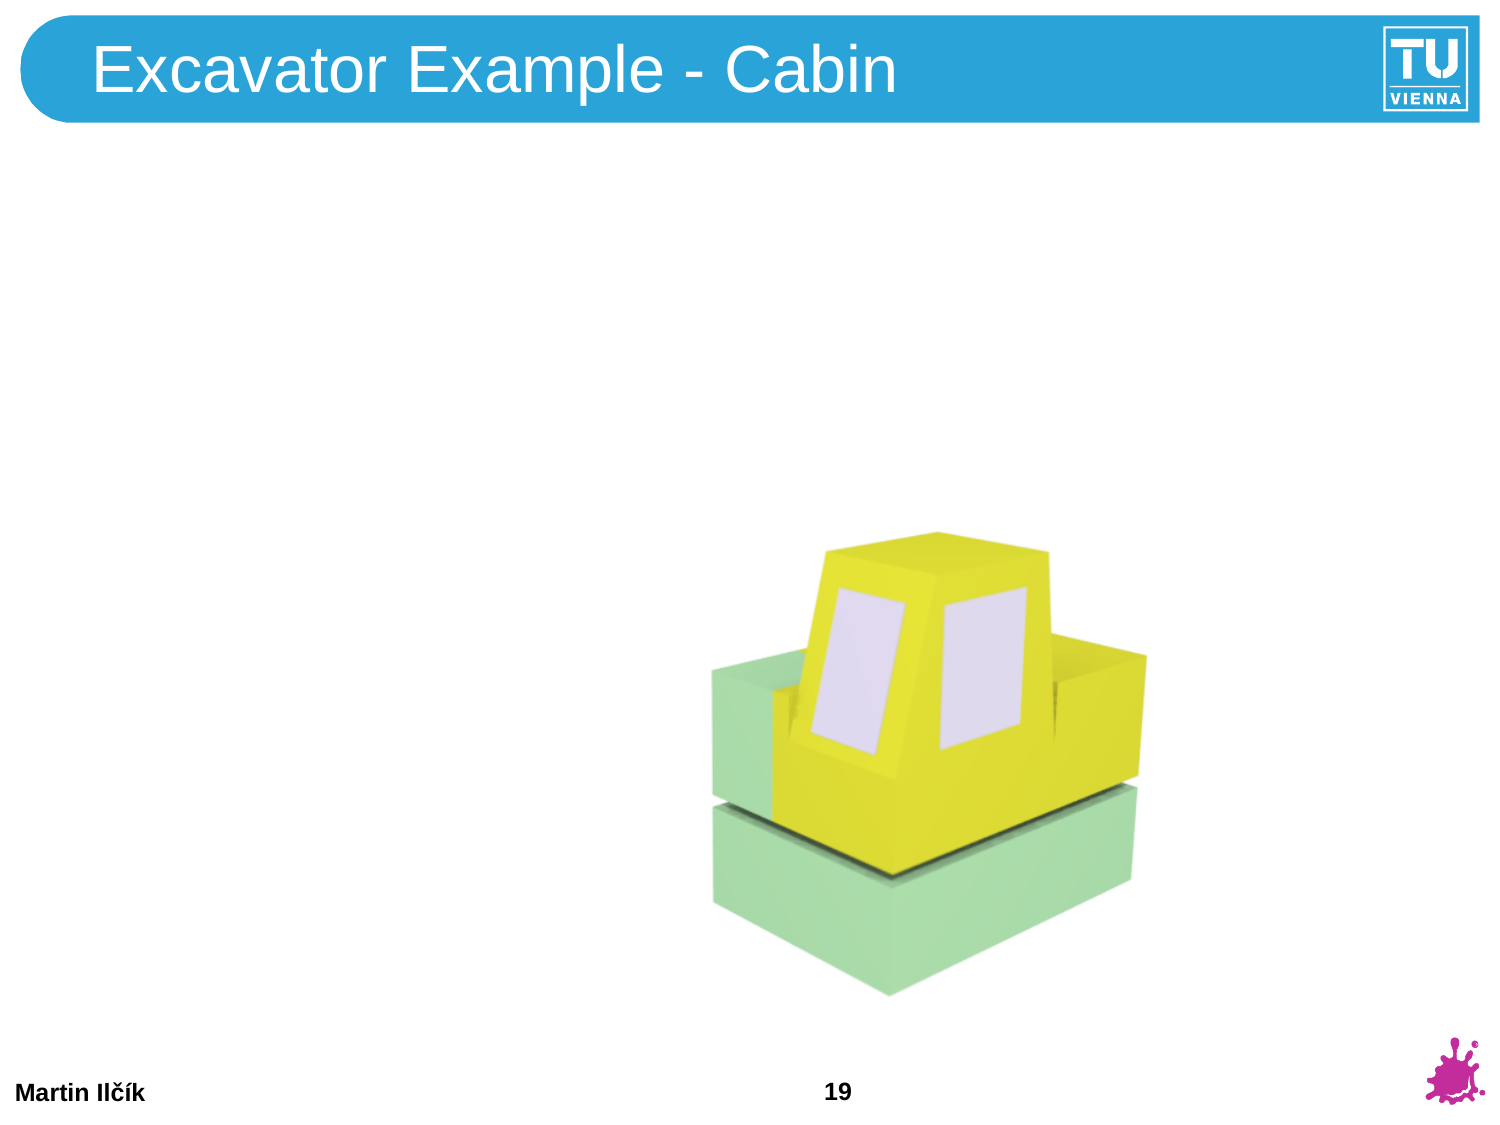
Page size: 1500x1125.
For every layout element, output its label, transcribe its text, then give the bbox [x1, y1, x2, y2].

text_box 41 [749, 1077, 927, 1117]
text_box Martin Ilčík [0, 1068, 617, 1117]
title Excavator Example - Cabin [76, 7, 1350, 132]
picture [116, 131, 1376, 1077]
